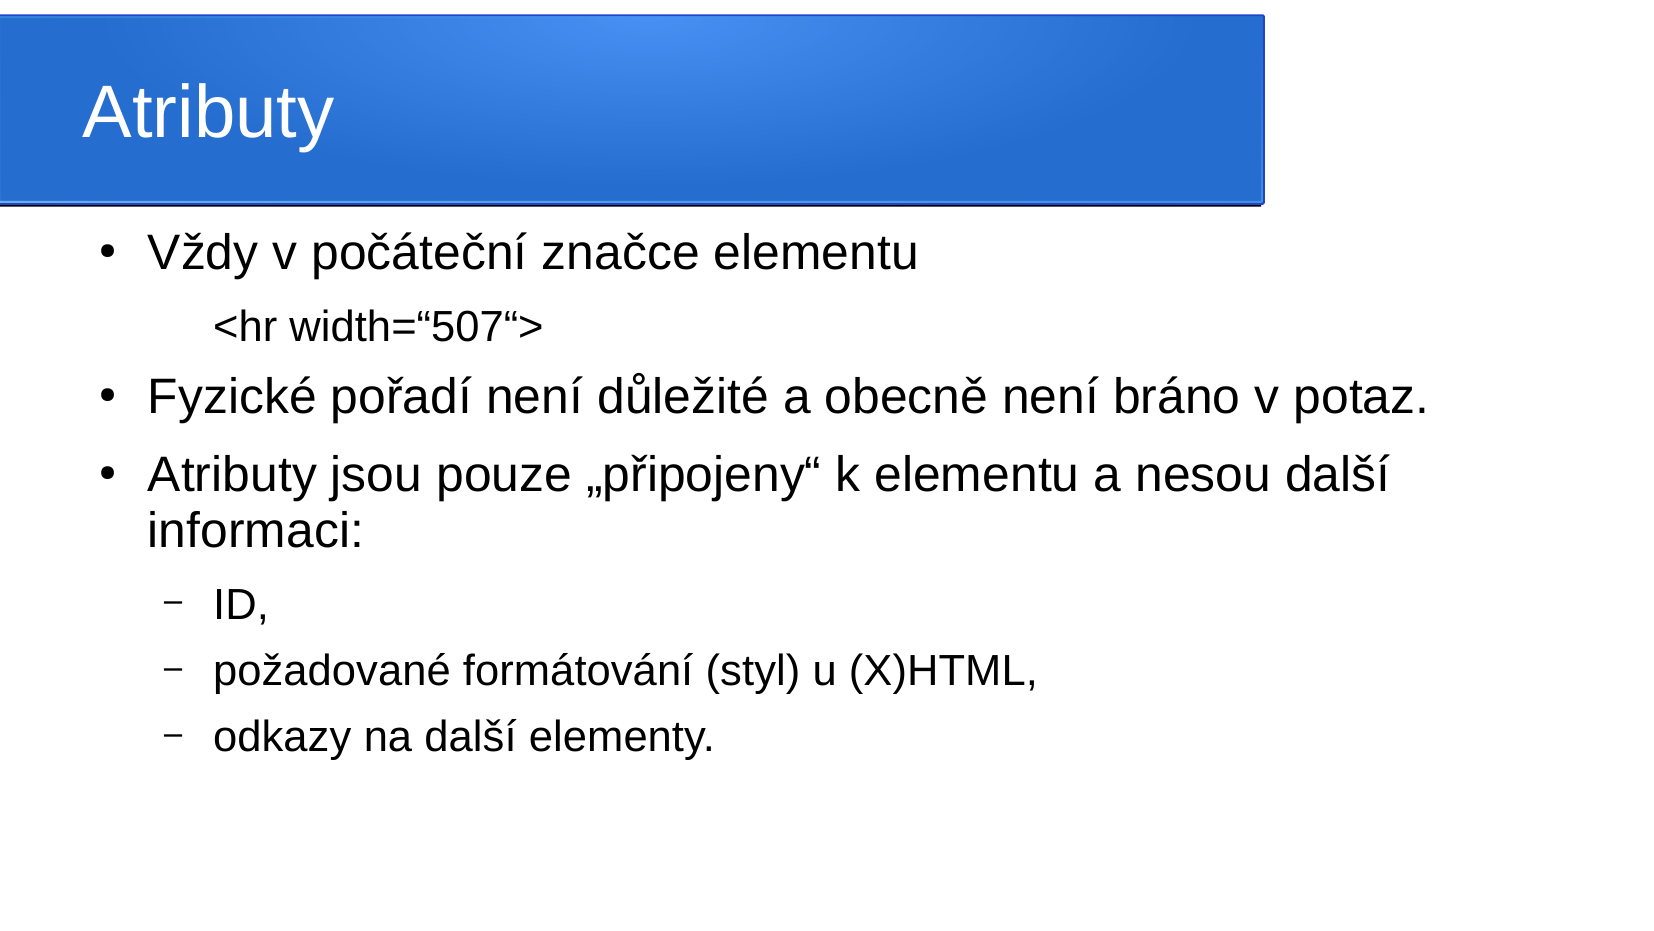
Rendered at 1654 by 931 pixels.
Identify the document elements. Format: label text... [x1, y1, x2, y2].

list Vždy v počáteční značce elementu <hr width=“507“> Fyzické pořadí není důležité a obecně není bráno v potaz. Atributy jsou pouze „připojeny“ k elementu a nesou další informaci: ID, požadované formátování (styl) u (X)HTML, odkazy na další elementy. [82, 224, 1571, 764]
title Atributy [82, 35, 1235, 189]
